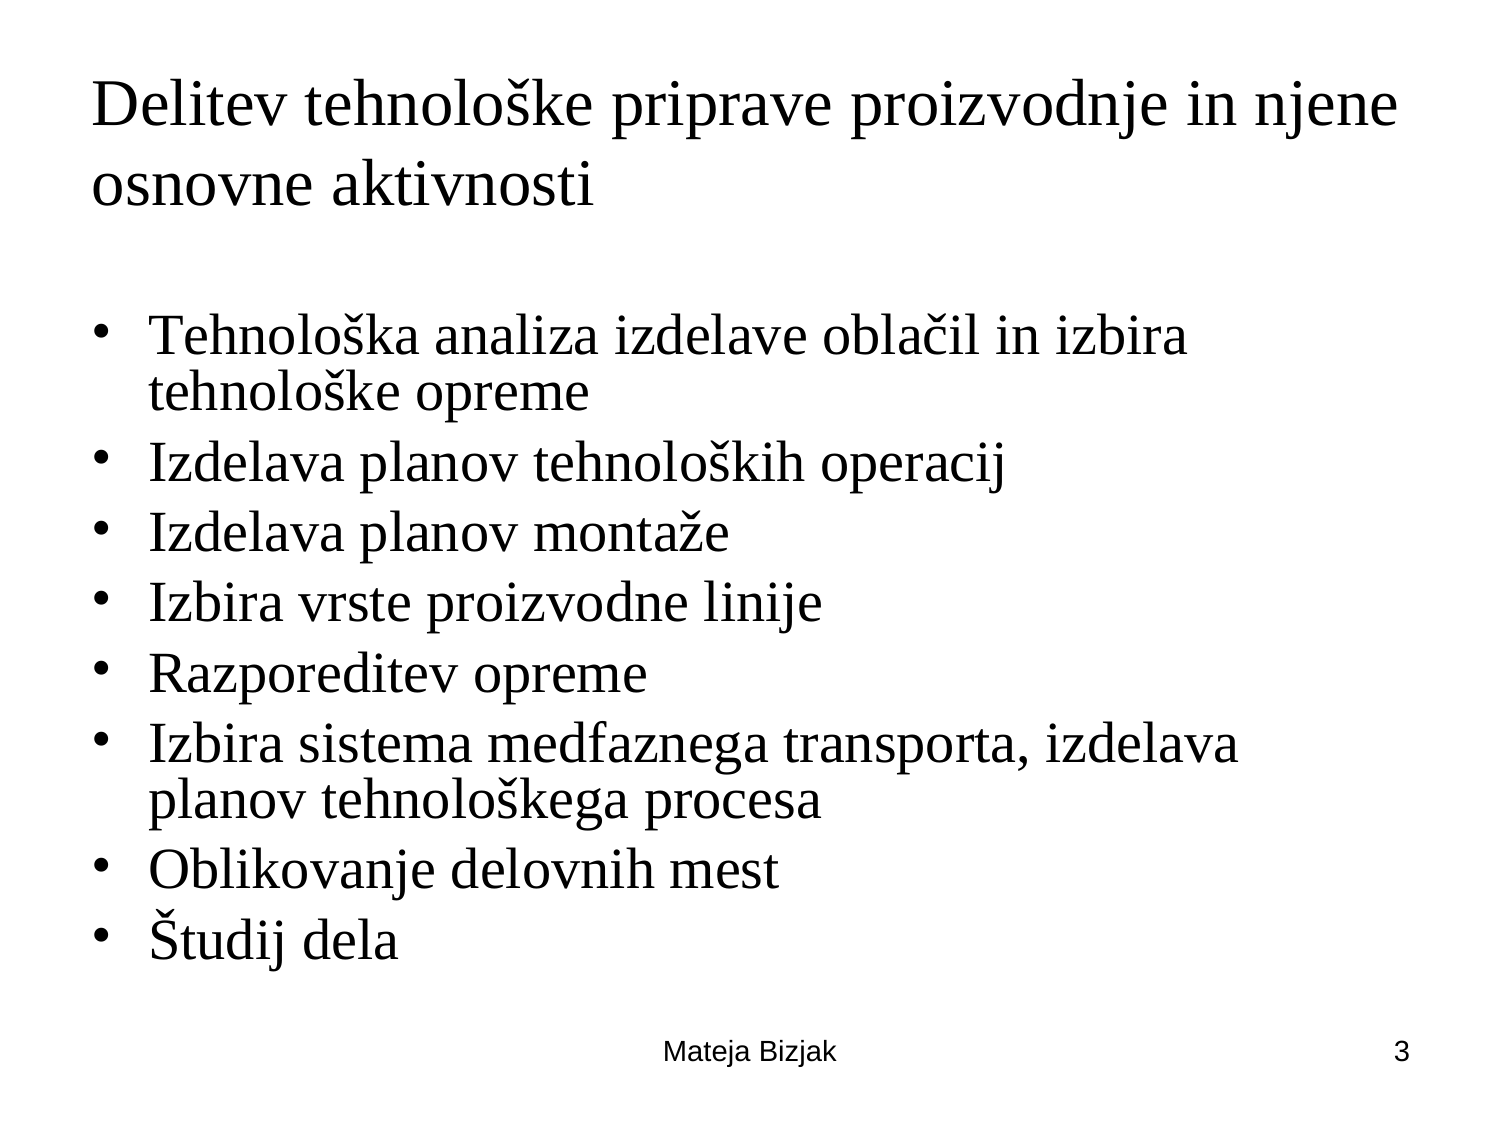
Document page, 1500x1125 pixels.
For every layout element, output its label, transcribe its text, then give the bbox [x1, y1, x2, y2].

list Tehnološka analiza izdelave oblačil in izbira tehnološke opreme Izdelava planov tehnoloških operacij Izdelava planov montaže Izbira vrste proizvodne linije Razporeditev opreme Izbira sistema medfaznega transporta, izdelava planov tehnološkega procesa Oblikovanje delovnih mest Študij dela [76, 302, 1427, 982]
text_box Mateja Bizjak [512, 1024, 988, 1103]
title Delitev tehnološke priprave proizvodnje in njene osnovne aktivnosti [76, 51, 1427, 302]
text_box <number> [1074, 1024, 1426, 1103]
